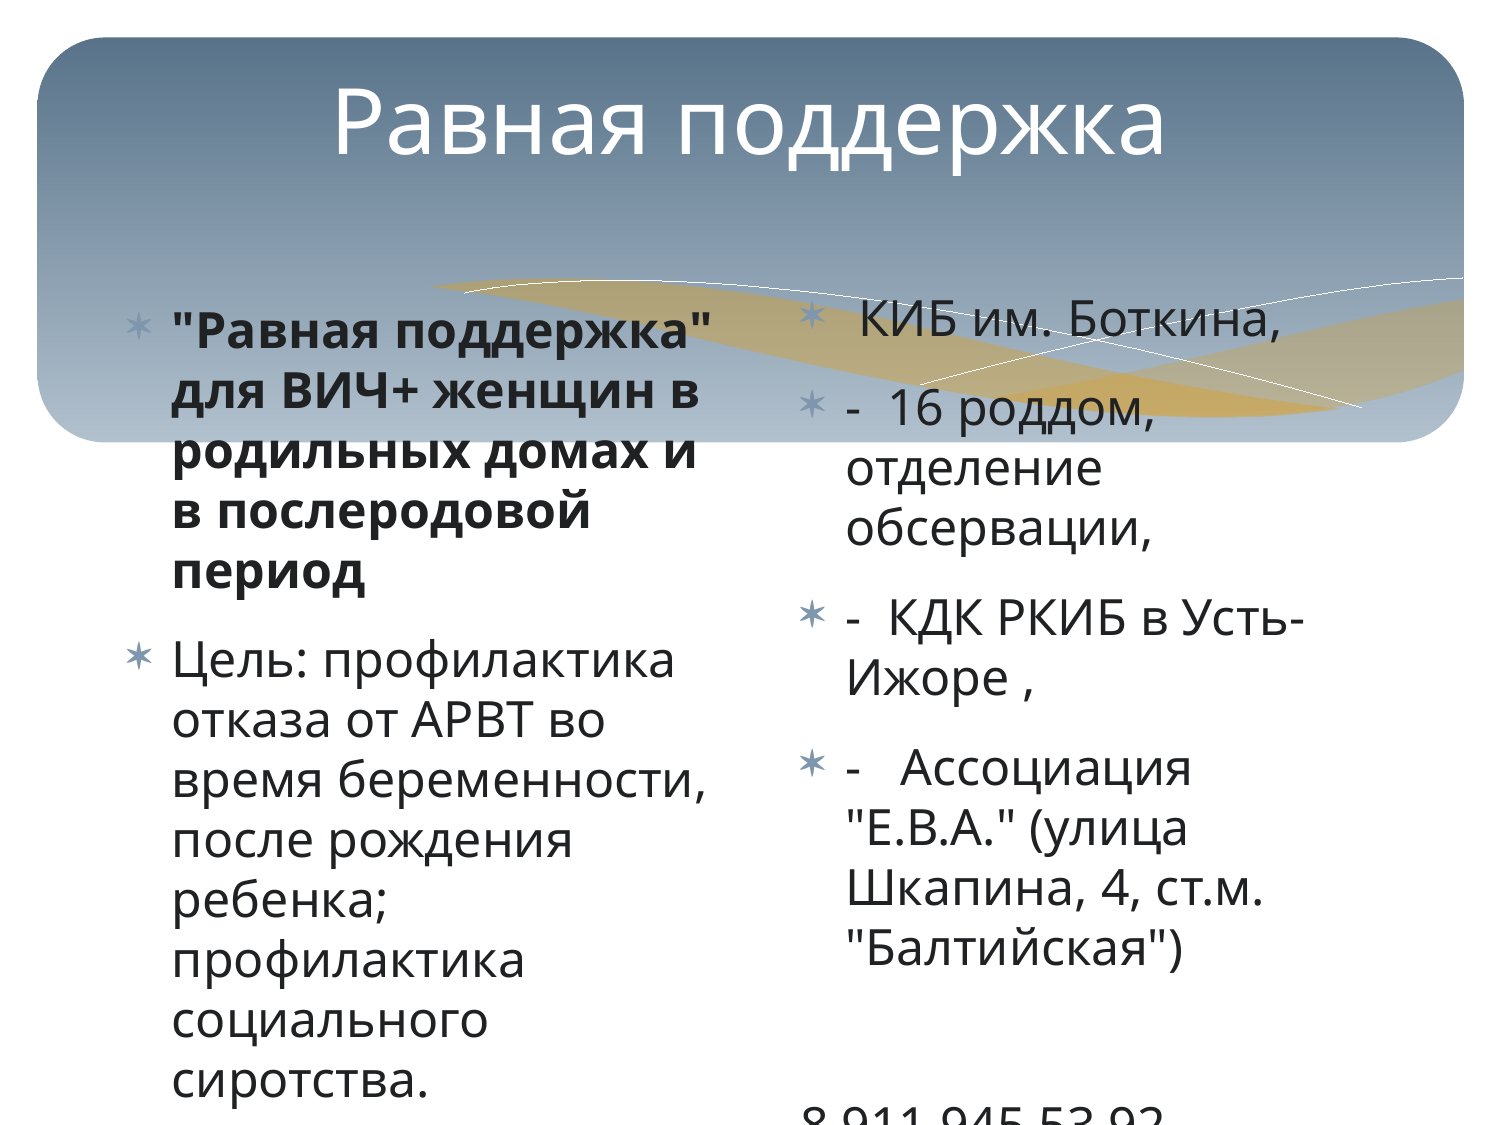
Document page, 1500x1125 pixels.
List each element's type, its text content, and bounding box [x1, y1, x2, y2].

title Равная поддержка [75, 55, 1425, 261]
list "Равная поддержка" для ВИЧ+ женщин в родильных домах и в послеродовой период Цель: профилактика отказа от АРВТ во время беременности, после рождения ребенка; профилактика социального сиротства. [112, 290, 738, 1005]
list КИБ им. Боткина, - 16 роддом, отделение обсервации, - КДК РКИБ в Усть-Ижоре , - Ассоциация "Е.В.А." (улица Шкапина, 4, ст.м. "Балтийская") 8 911 945 53 92. [785, 278, 1389, 1005]
